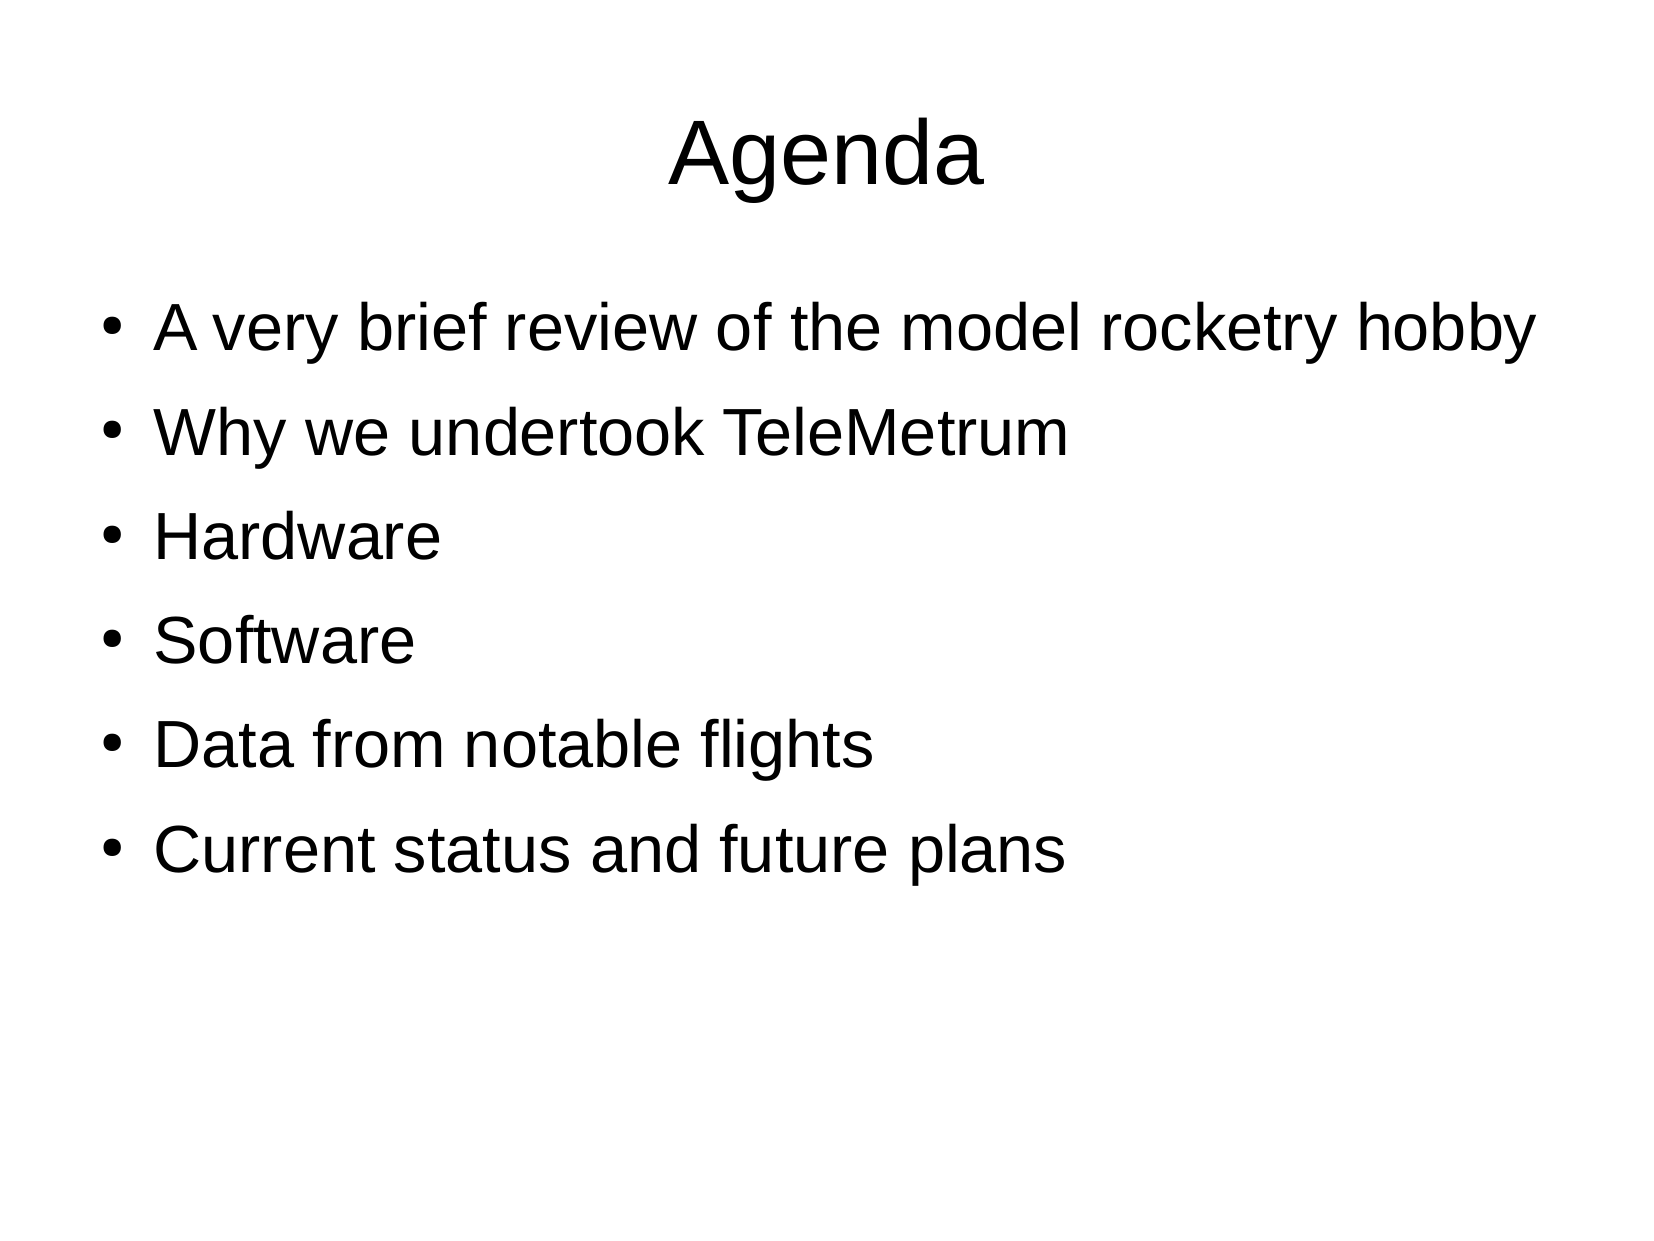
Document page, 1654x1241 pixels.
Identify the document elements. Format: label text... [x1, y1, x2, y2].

title Agenda [82, 56, 1571, 250]
list A very brief review of the model rocketry hobby Why we undertook TeleMetrum Hardware Software Data from notable flights Current status and future plans [82, 290, 1571, 1094]
